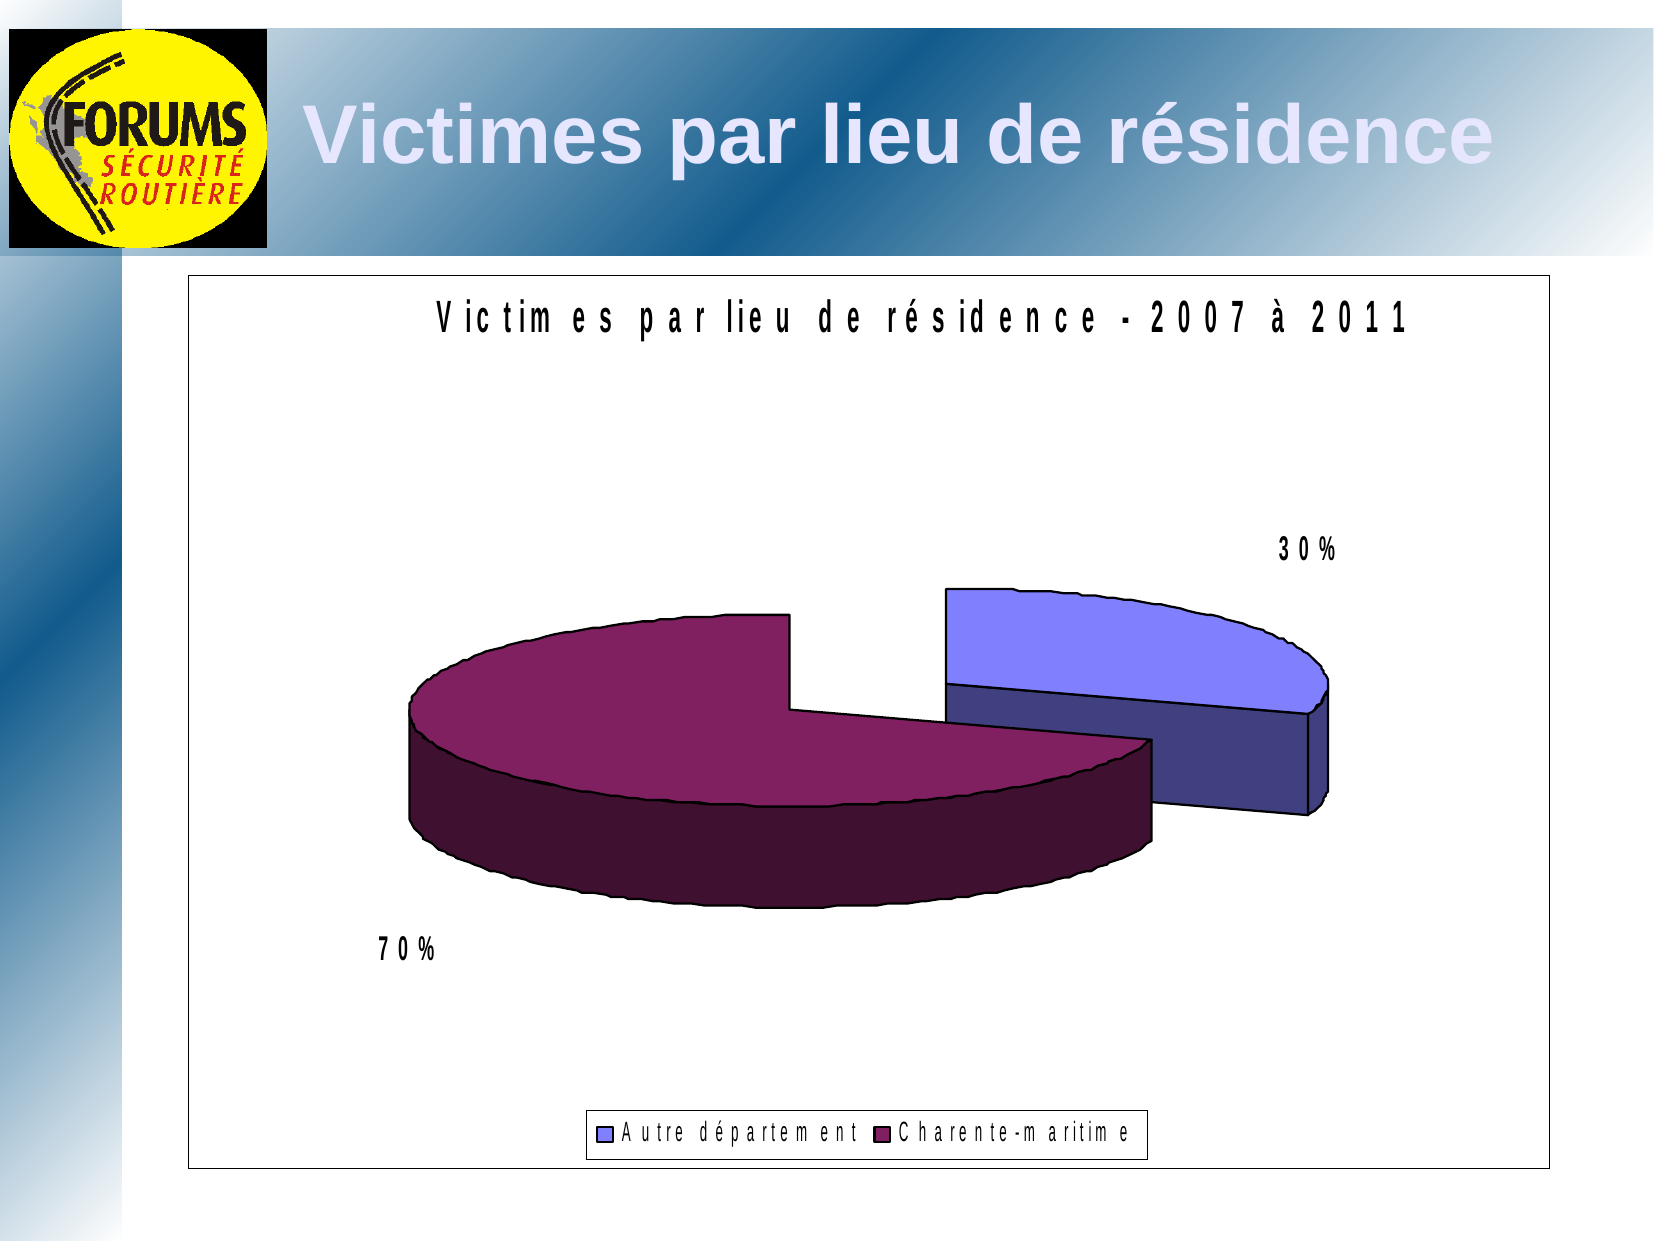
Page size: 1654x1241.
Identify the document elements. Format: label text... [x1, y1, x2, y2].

picture [177, 263, 1565, 1182]
title Victimes par lieu de résidence [123, 88, 1536, 275]
picture [9, 29, 267, 249]
